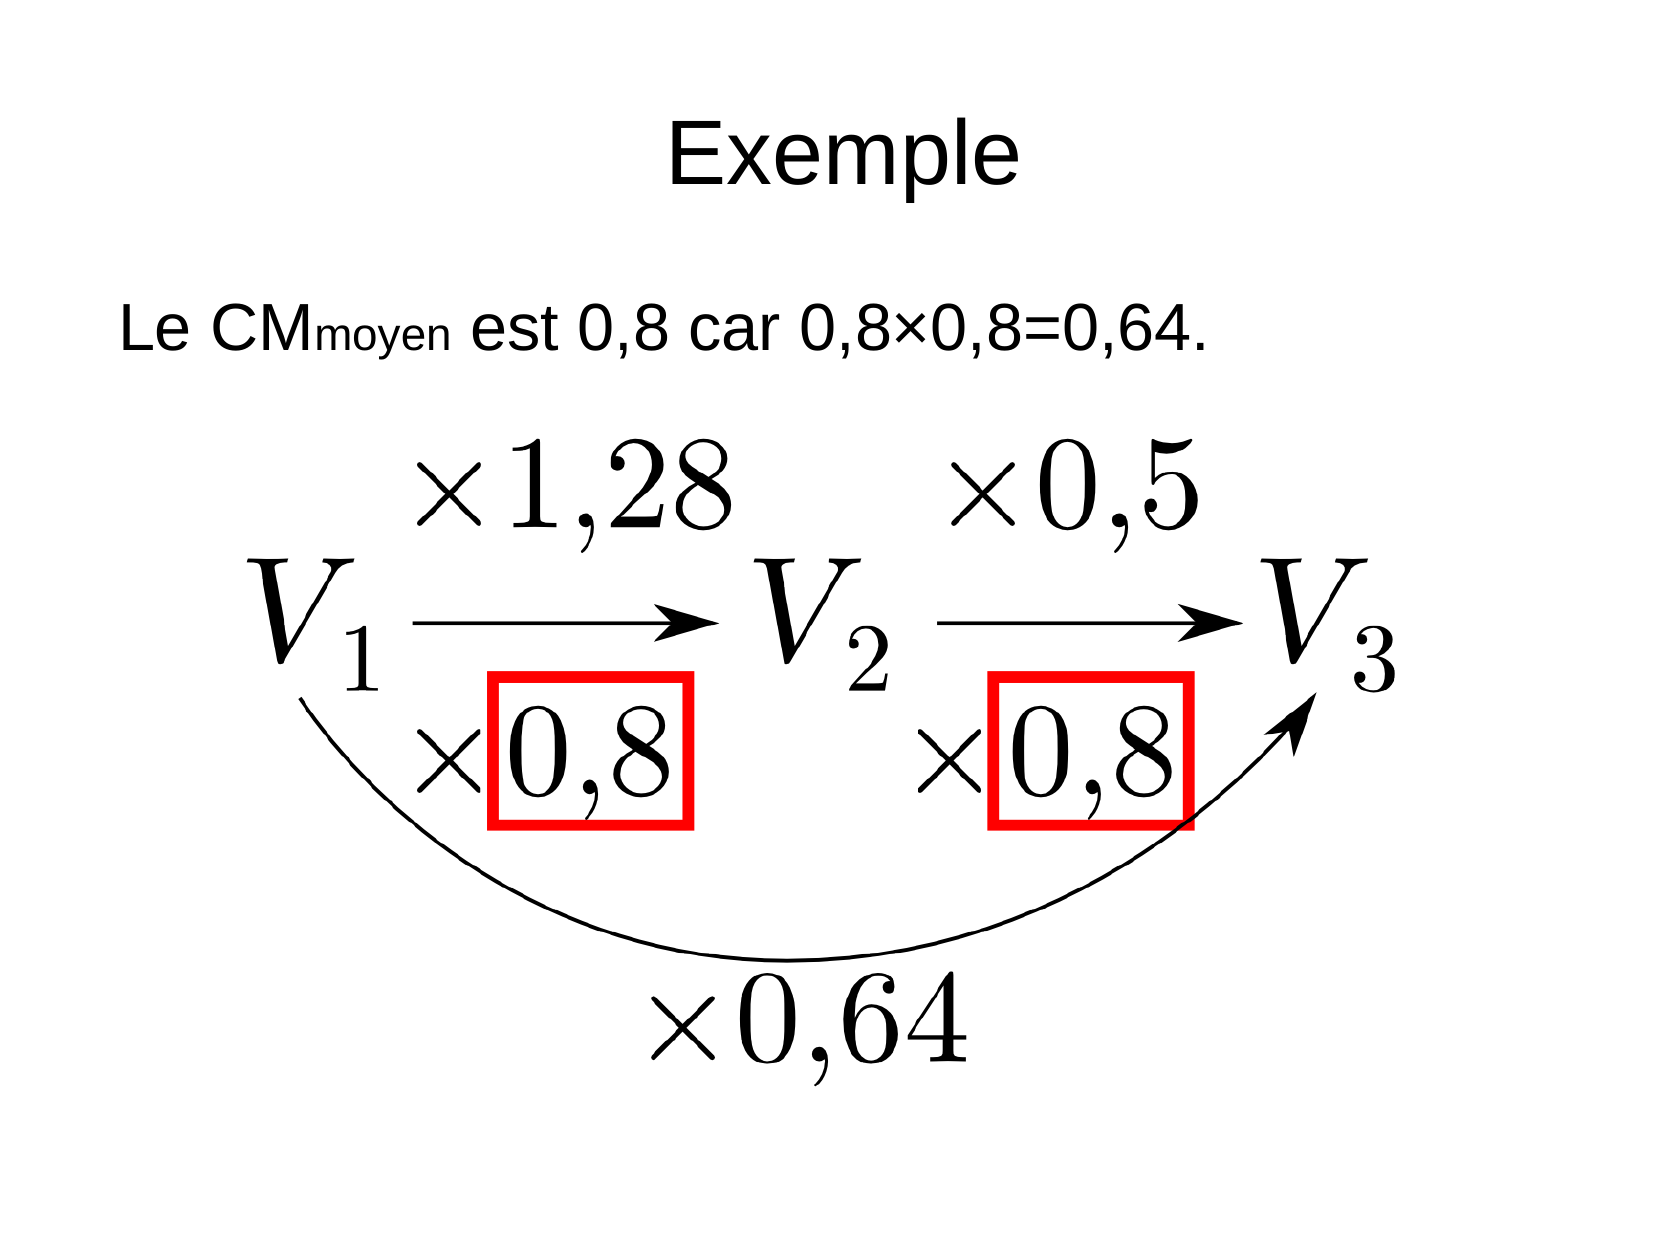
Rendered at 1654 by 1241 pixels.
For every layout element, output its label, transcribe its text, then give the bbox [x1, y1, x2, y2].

title Exemple [82, 49, 1571, 257]
picture [197, 319, 1438, 1194]
subtitle Le CMmoyen est 0,8 car 0,8×0,8=0,64. [82, 290, 1571, 1010]
